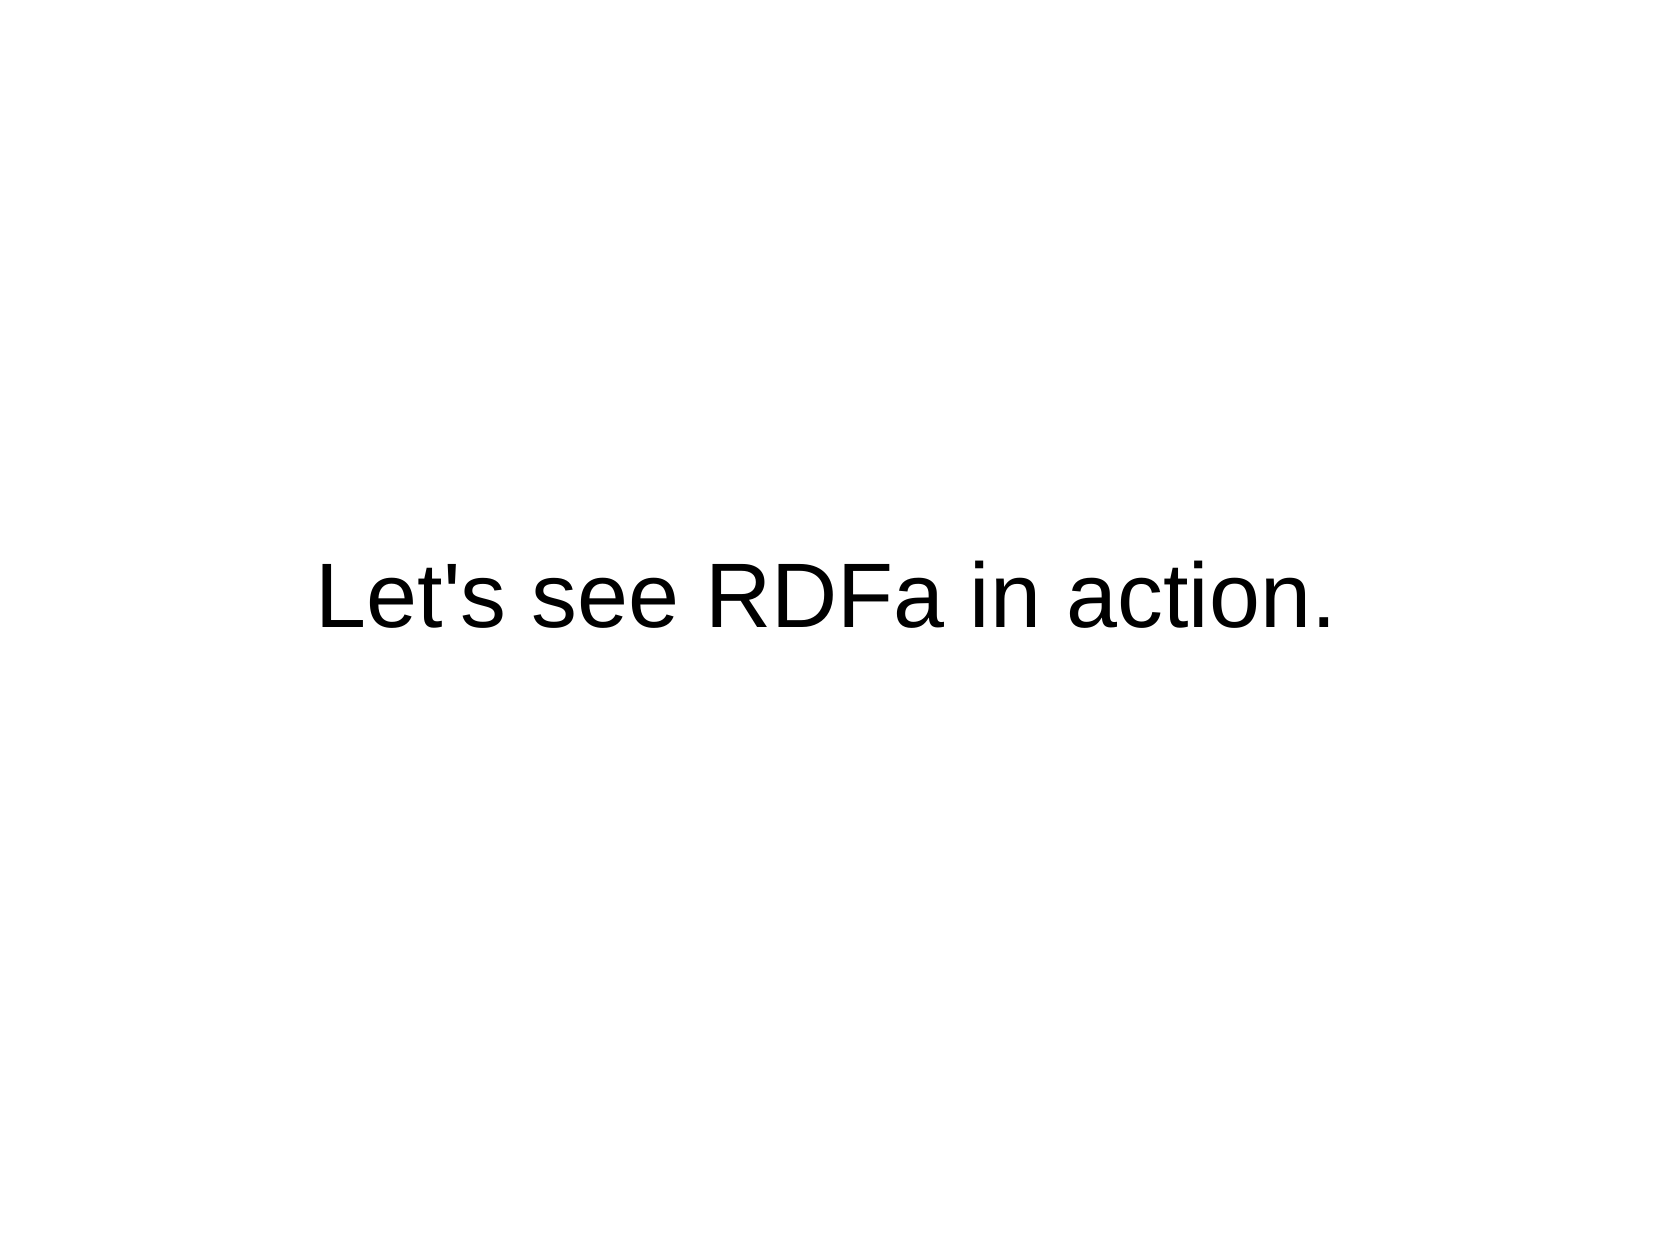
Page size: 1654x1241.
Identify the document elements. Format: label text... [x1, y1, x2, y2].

title Let's see RDFa in action. [82, 499, 1571, 693]
